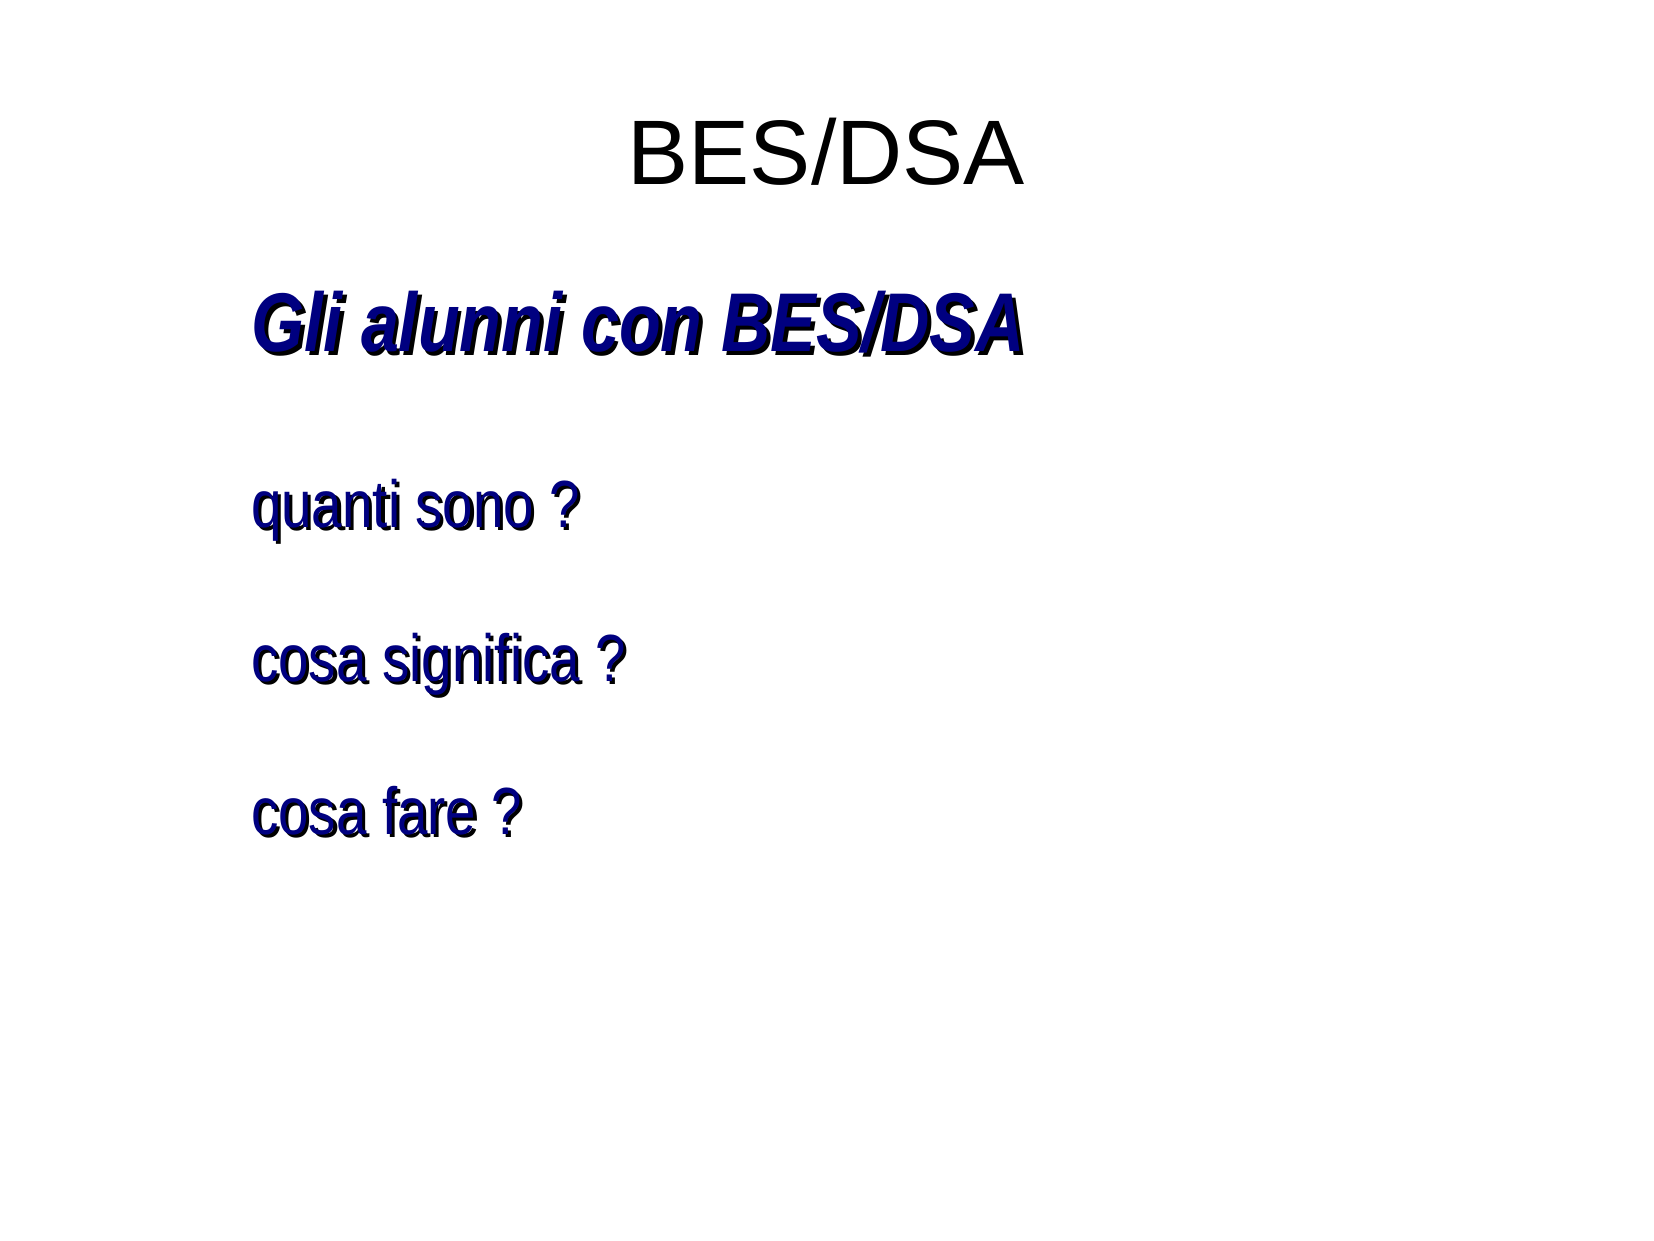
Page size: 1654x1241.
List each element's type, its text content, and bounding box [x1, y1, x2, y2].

text_box Gli alunni con BES/DSA quanti sono ? cosa significa ? cosa fare ? [236, 266, 1388, 857]
title BES/DSA [82, 49, 1571, 257]
